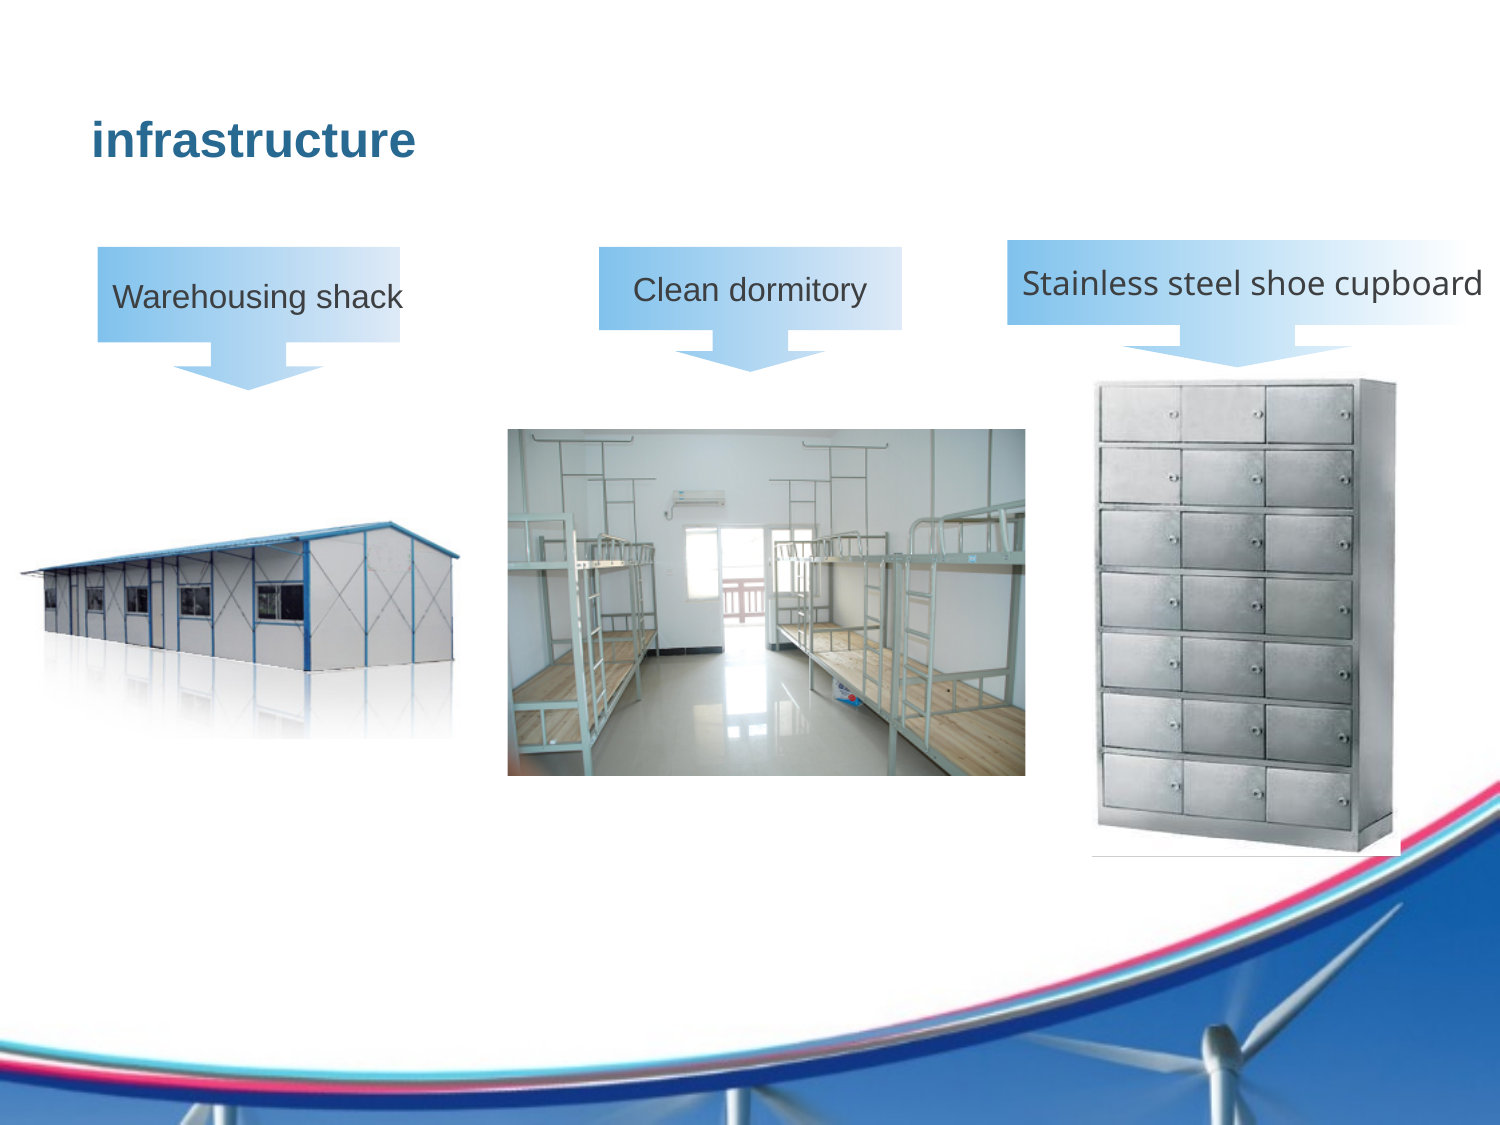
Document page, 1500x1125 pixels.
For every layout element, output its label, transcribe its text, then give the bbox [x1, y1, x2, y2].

picture [0, 0, 1500, 1125]
title infrastructure [76, 35, 1425, 146]
text_box Clean dormitory [599, 246, 902, 372]
text_box Warehousing shack [97, 246, 400, 391]
text_box Stainless steel shoe cupboard [1007, 240, 1468, 368]
